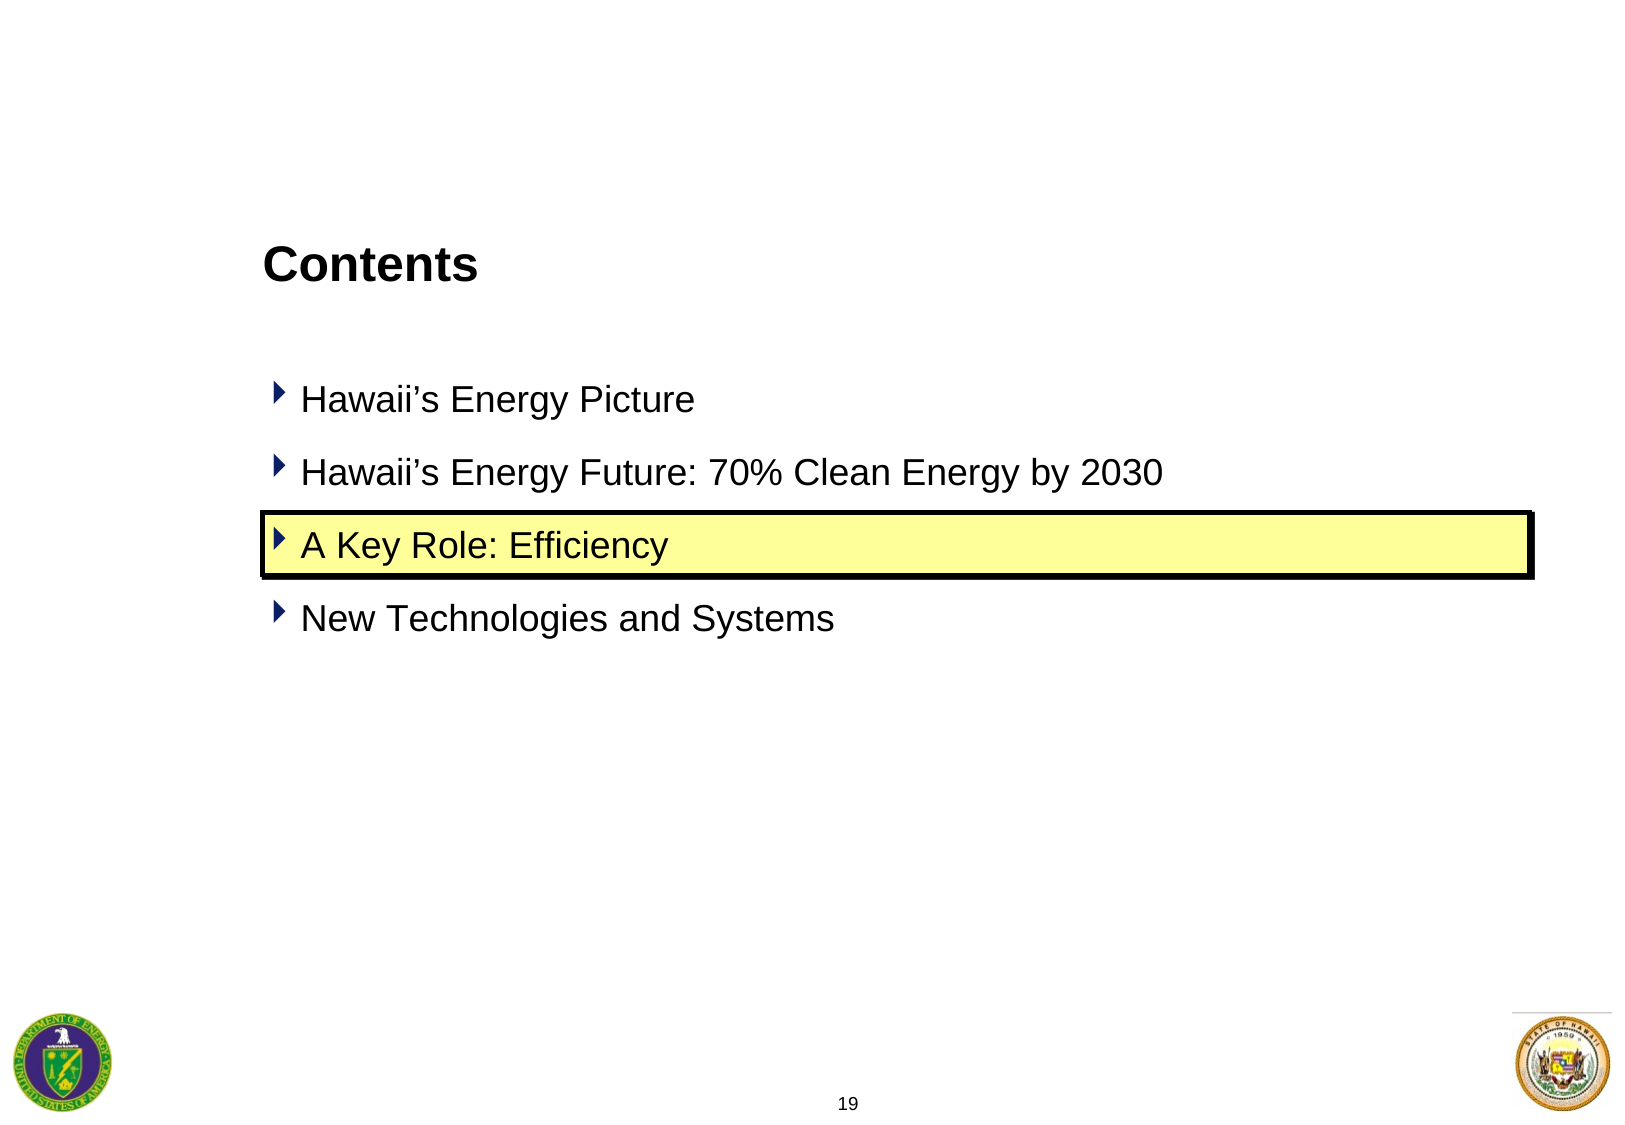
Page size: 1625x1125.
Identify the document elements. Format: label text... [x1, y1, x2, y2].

text_box Contents [262, 112, 1363, 300]
picture [12, 1012, 113, 1113]
text_box Hawaii’s Energy Picture Hawaii’s Energy Future: 70% Clean Energy by 2030 A Key Role: Efficiency New Technologies and Systems [262, 374, 1538, 938]
picture [1512, 1012, 1612, 1113]
